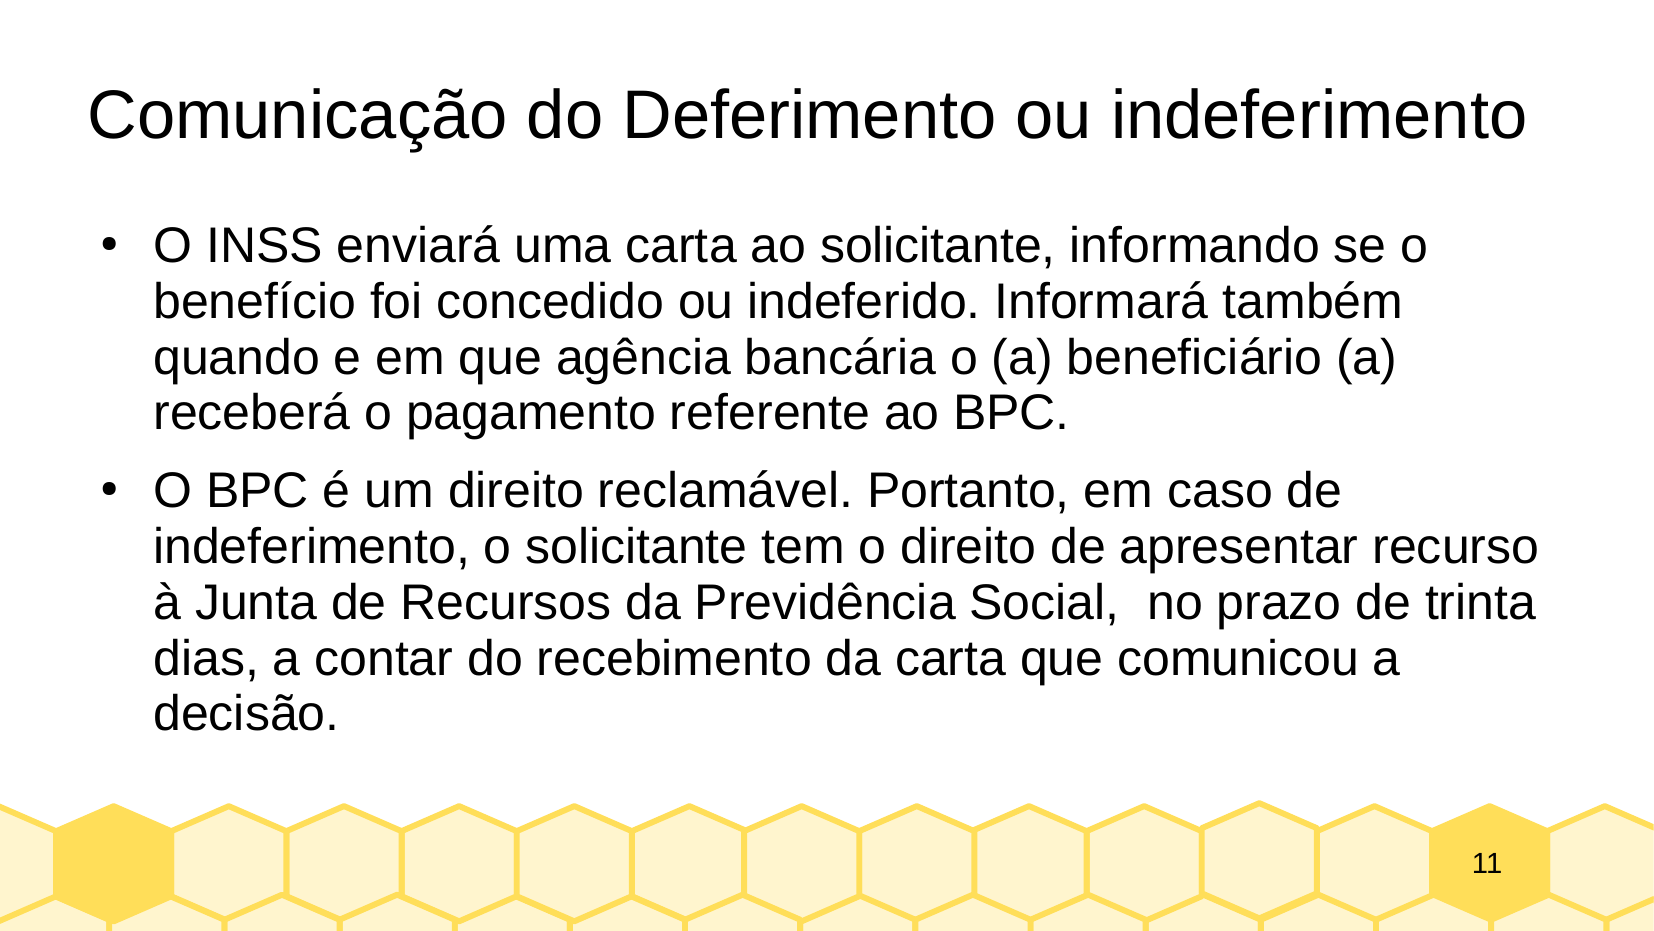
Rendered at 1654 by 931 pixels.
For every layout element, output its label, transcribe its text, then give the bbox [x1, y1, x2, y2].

title Comunicação do Deferimento ou indeferimento [82, 37, 1571, 193]
list O INSS enviará uma carta ao solicitante, informando se o benefício foi concedido ou indeferido. Informará também quando e em que agência bancária o (a) beneficiário (a) receberá o pagamento referente ao BPC. O BPC é um direito reclamável. Portanto, em caso de indeferimento, o solicitante tem o direito de apresentar recurso à Junta de Recursos da Previdência Social, no prazo de trinta dias, a contar do recebimento da carta que comunicou a decisão. [82, 217, 1571, 758]
